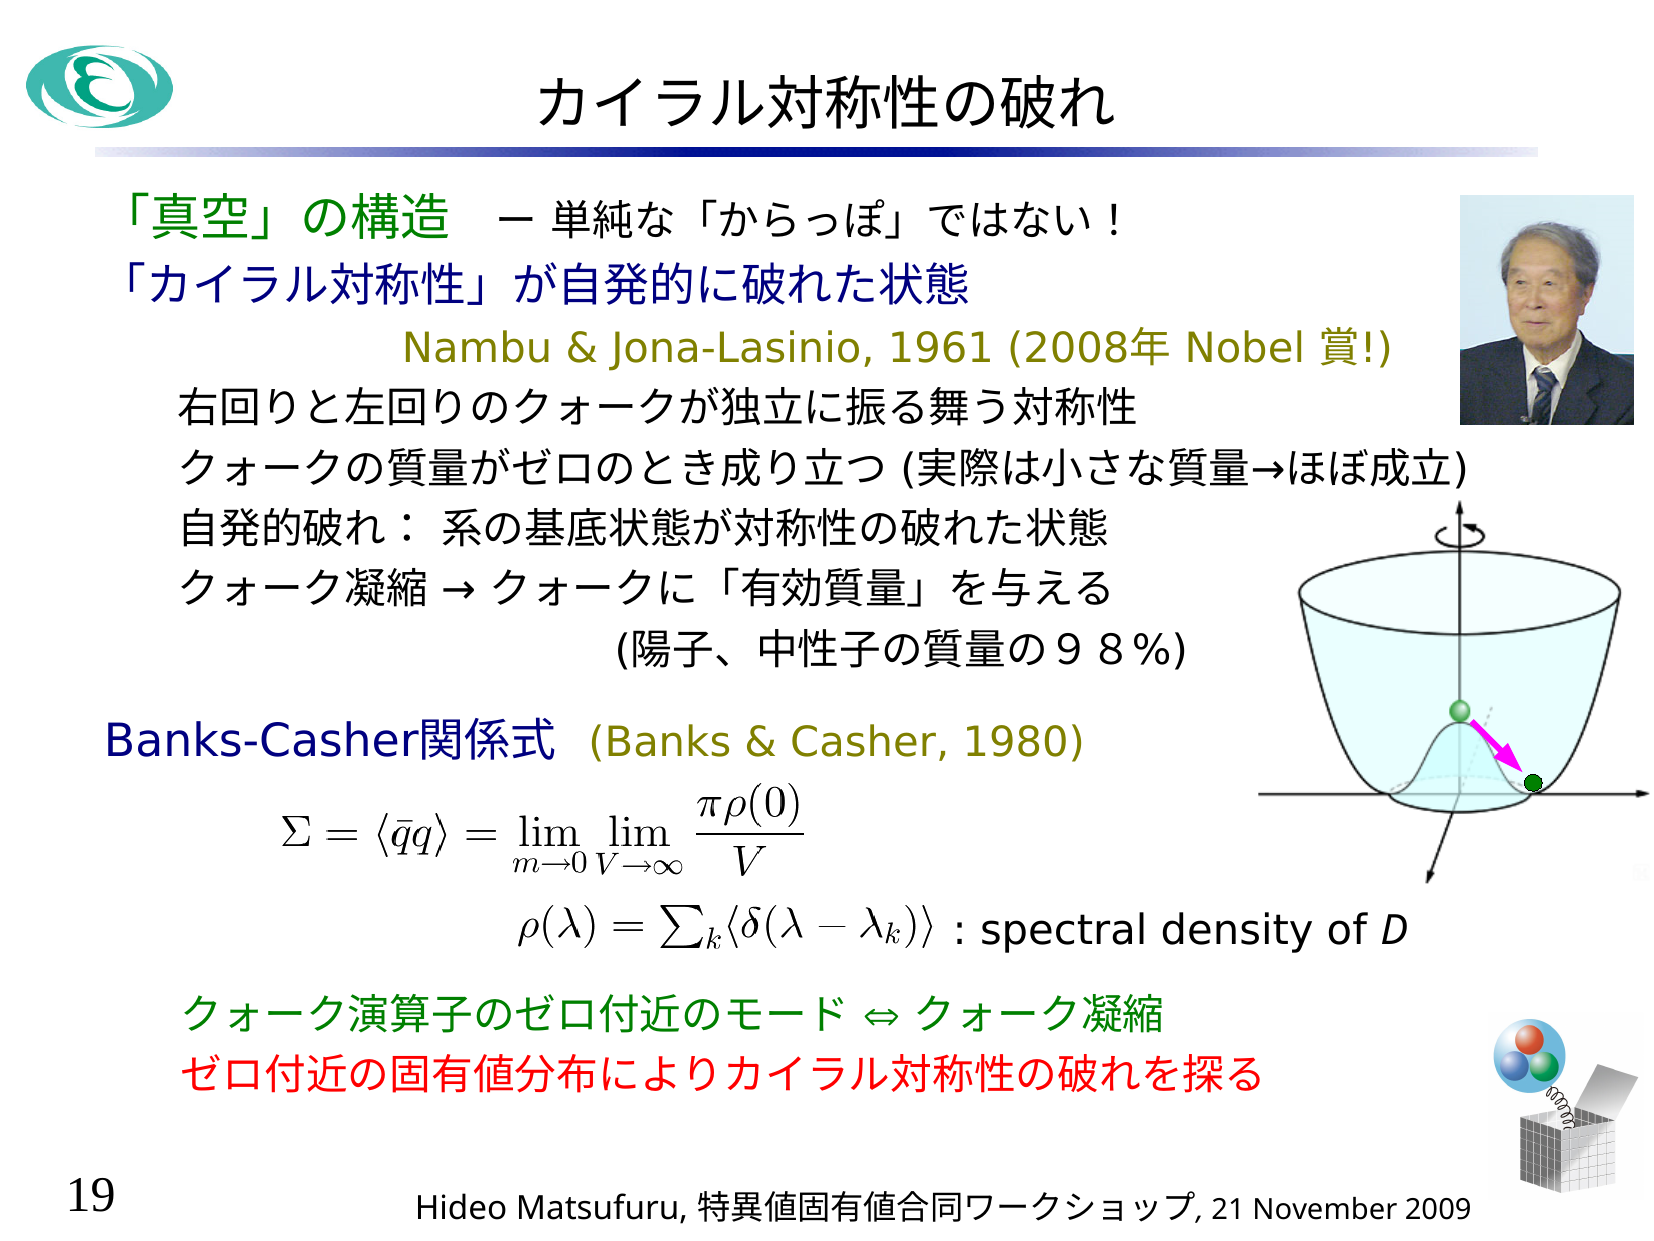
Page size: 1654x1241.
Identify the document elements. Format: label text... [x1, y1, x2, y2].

text_box [1524, 774, 1543, 792]
picture [282, 783, 804, 876]
picture [95, 147, 200, 157]
picture [1449, 147, 1538, 157]
list Banks-Casher関係式 (Banks & Casher, 1980) クォーク演算子のゼロ付近のモード  クォーク凝縮 ゼロ付近の固有値分布によりカイラル対称性の破れを探る [86, 710, 1539, 1106]
picture [1257, 499, 1654, 885]
picture [518, 905, 934, 950]
text_box : spectral density of D [952, 900, 1413, 956]
picture [1488, 1012, 1644, 1200]
title カイラル対称性の破れ [200, 50, 1449, 158]
picture [20, 37, 179, 136]
list 「真空」の構造 ー 単純な「からっぽ」ではない！ 「カイラル対称性」が自発的に破れた状態 Nambu & Jona-Lasinio, 1961 (2008年 Nobel 賞!) 右回りと左回りのクォークが独立に振る舞う対称性 クォークの質量がゼロのとき成り立つ (実際は小さな質量→ほぼ成立) 自発的破れ： 系の基底状態が対称性の破れた状態 クォーク凝縮 → クォークに「有効質量」を与える (陽子、中性子の質量の９８%) [82, 188, 1578, 674]
picture [1460, 195, 1634, 425]
